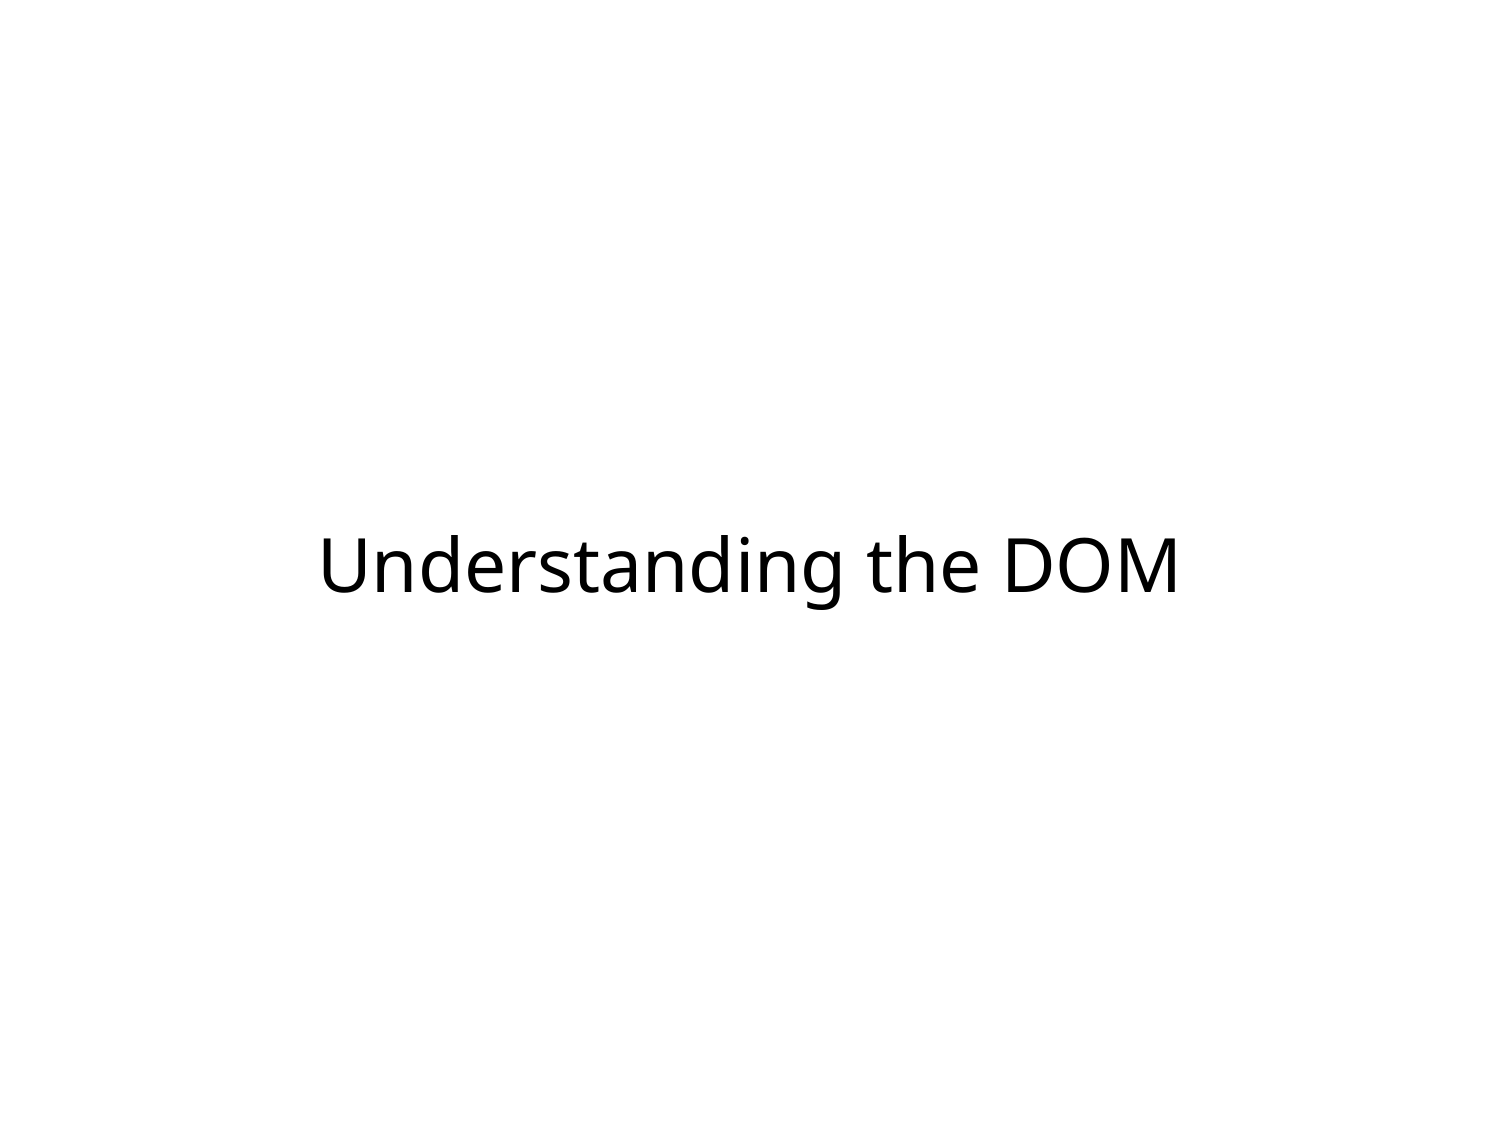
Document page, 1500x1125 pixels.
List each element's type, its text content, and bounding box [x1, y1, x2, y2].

title Understanding the DOM [51, 470, 1449, 655]
